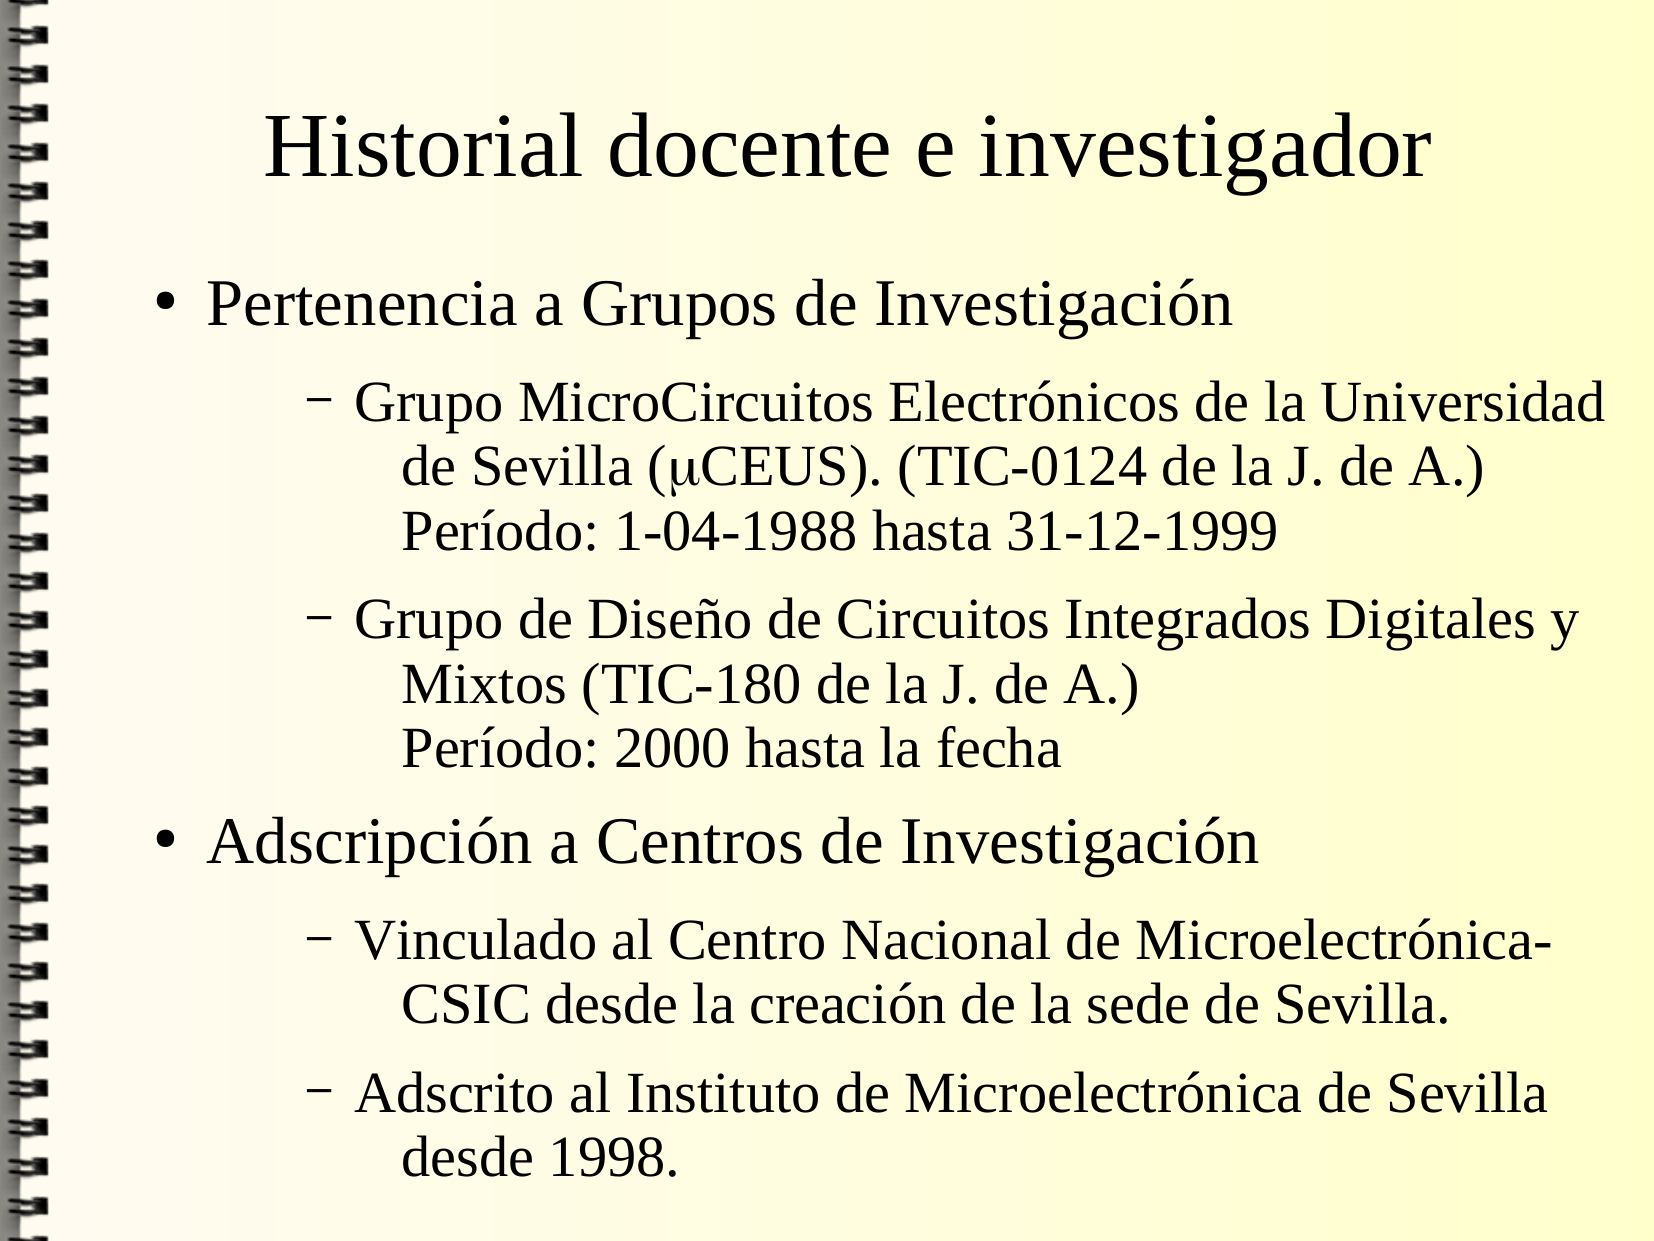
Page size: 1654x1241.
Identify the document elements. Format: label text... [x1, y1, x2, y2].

list Pertenencia a Grupos de Investigación Grupo MicroCircuitos Electrónicos de la Universidad de Sevilla (mCEUS). (TIC-0124 de la J. de A.) Período: 1-04-1988 hasta 31-12-1999 Grupo de Diseño de Circuitos Integrados Digitales y Mixtos (TIC-180 de la J. de A.) Período: 2000 hasta la fecha Adscripción a Centros de Investigación Vinculado al Centro Nacional de Microelectrónica-CSIC desde la creación de la sede de Sevilla. Adscrito al Instituto de Microelectrónica de Sevilla desde 1998. [118, 265, 1611, 1214]
picture [0, 0, 1654, 1241]
title Historial docente e investigador [59, 86, 1639, 205]
